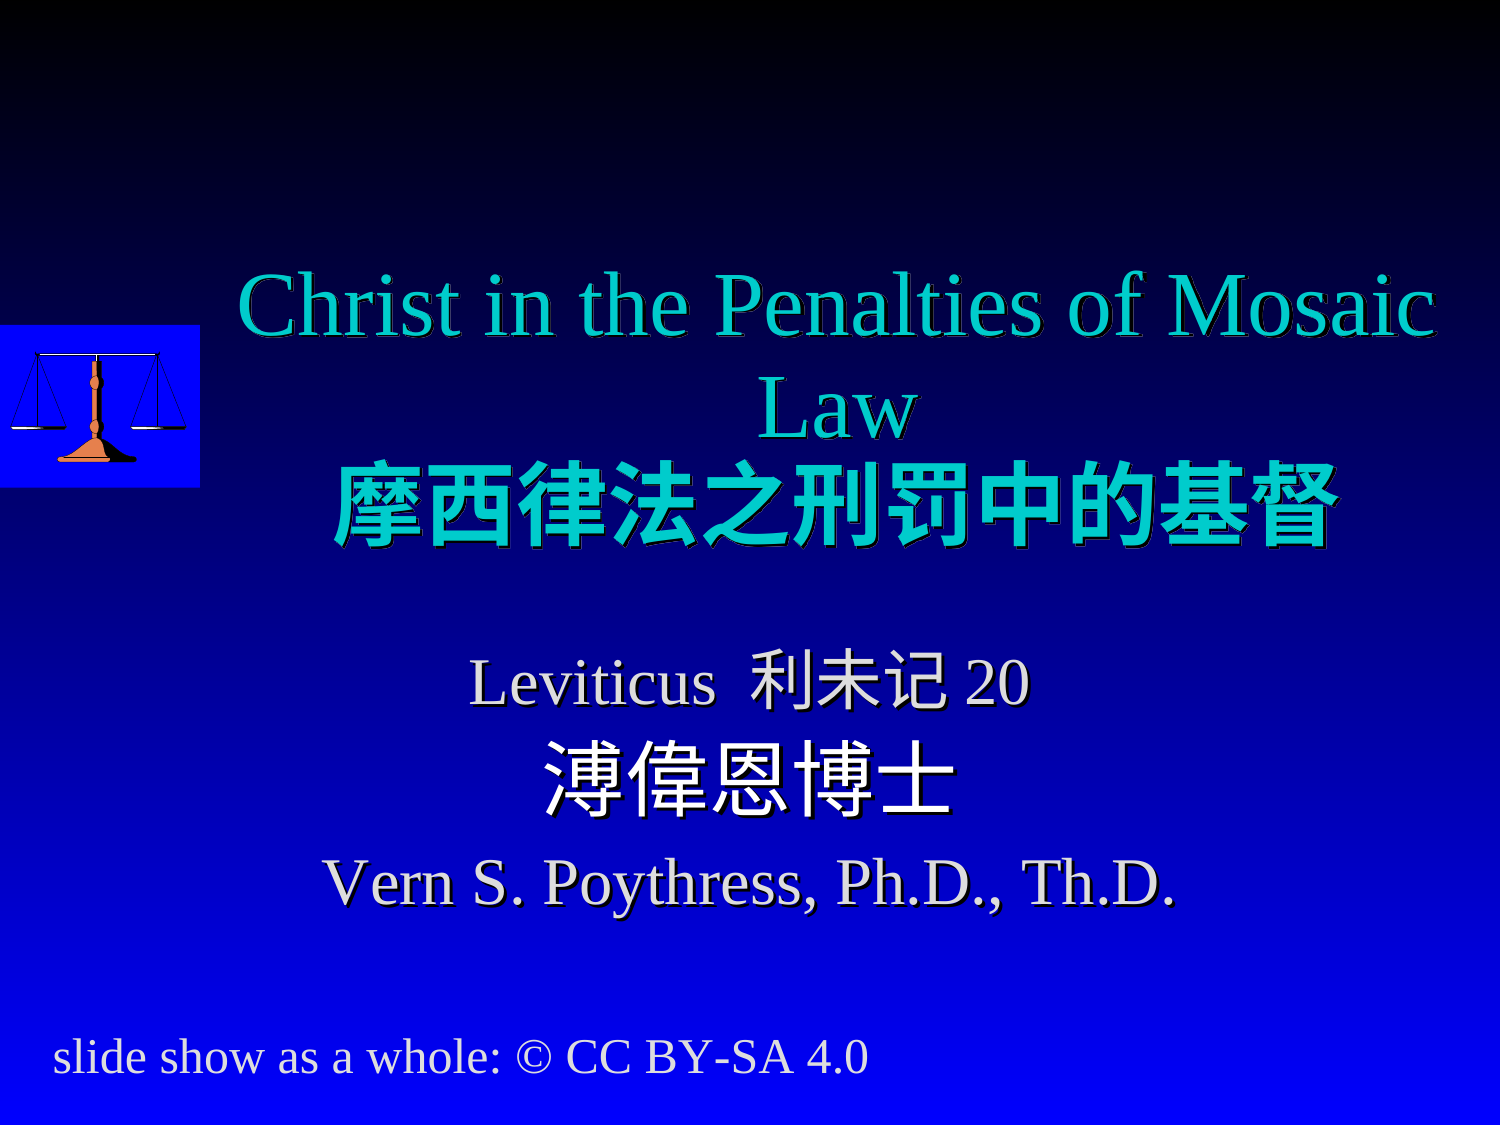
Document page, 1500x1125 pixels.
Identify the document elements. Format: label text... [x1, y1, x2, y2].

subtitle Leviticus 利未记20 溥偉恩博士 Vern S. Poythress, Ph.D., Th.D. [223, 637, 1277, 927]
title Christ in the Penalties of Mosaic Law 摩西律法之刑罚中的基督 [205, 246, 1469, 567]
text_box slide show as a whole: © CC BY-SA 4.0 [37, 1021, 976, 1097]
